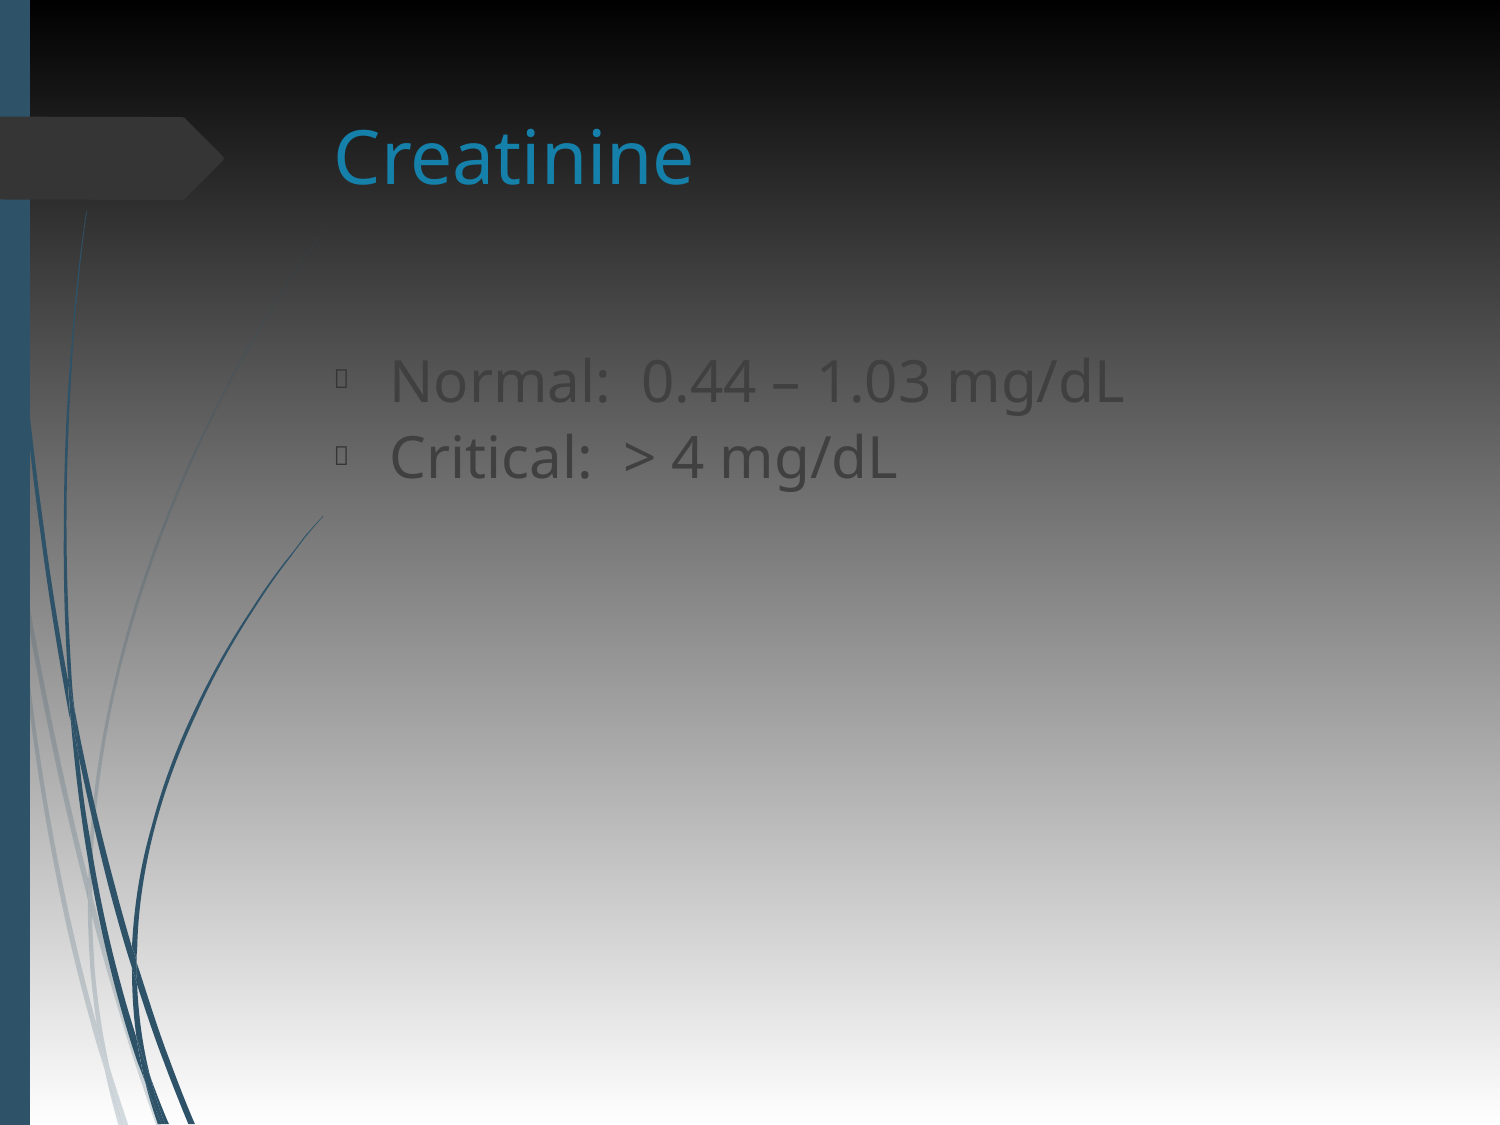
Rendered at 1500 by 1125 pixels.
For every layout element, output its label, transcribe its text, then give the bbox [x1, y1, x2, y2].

title Creatinine [319, 102, 1400, 313]
list Normal: 0.44 – 1.03 mg/dL Critical: > 4 mg/dL [318, 350, 1400, 970]
